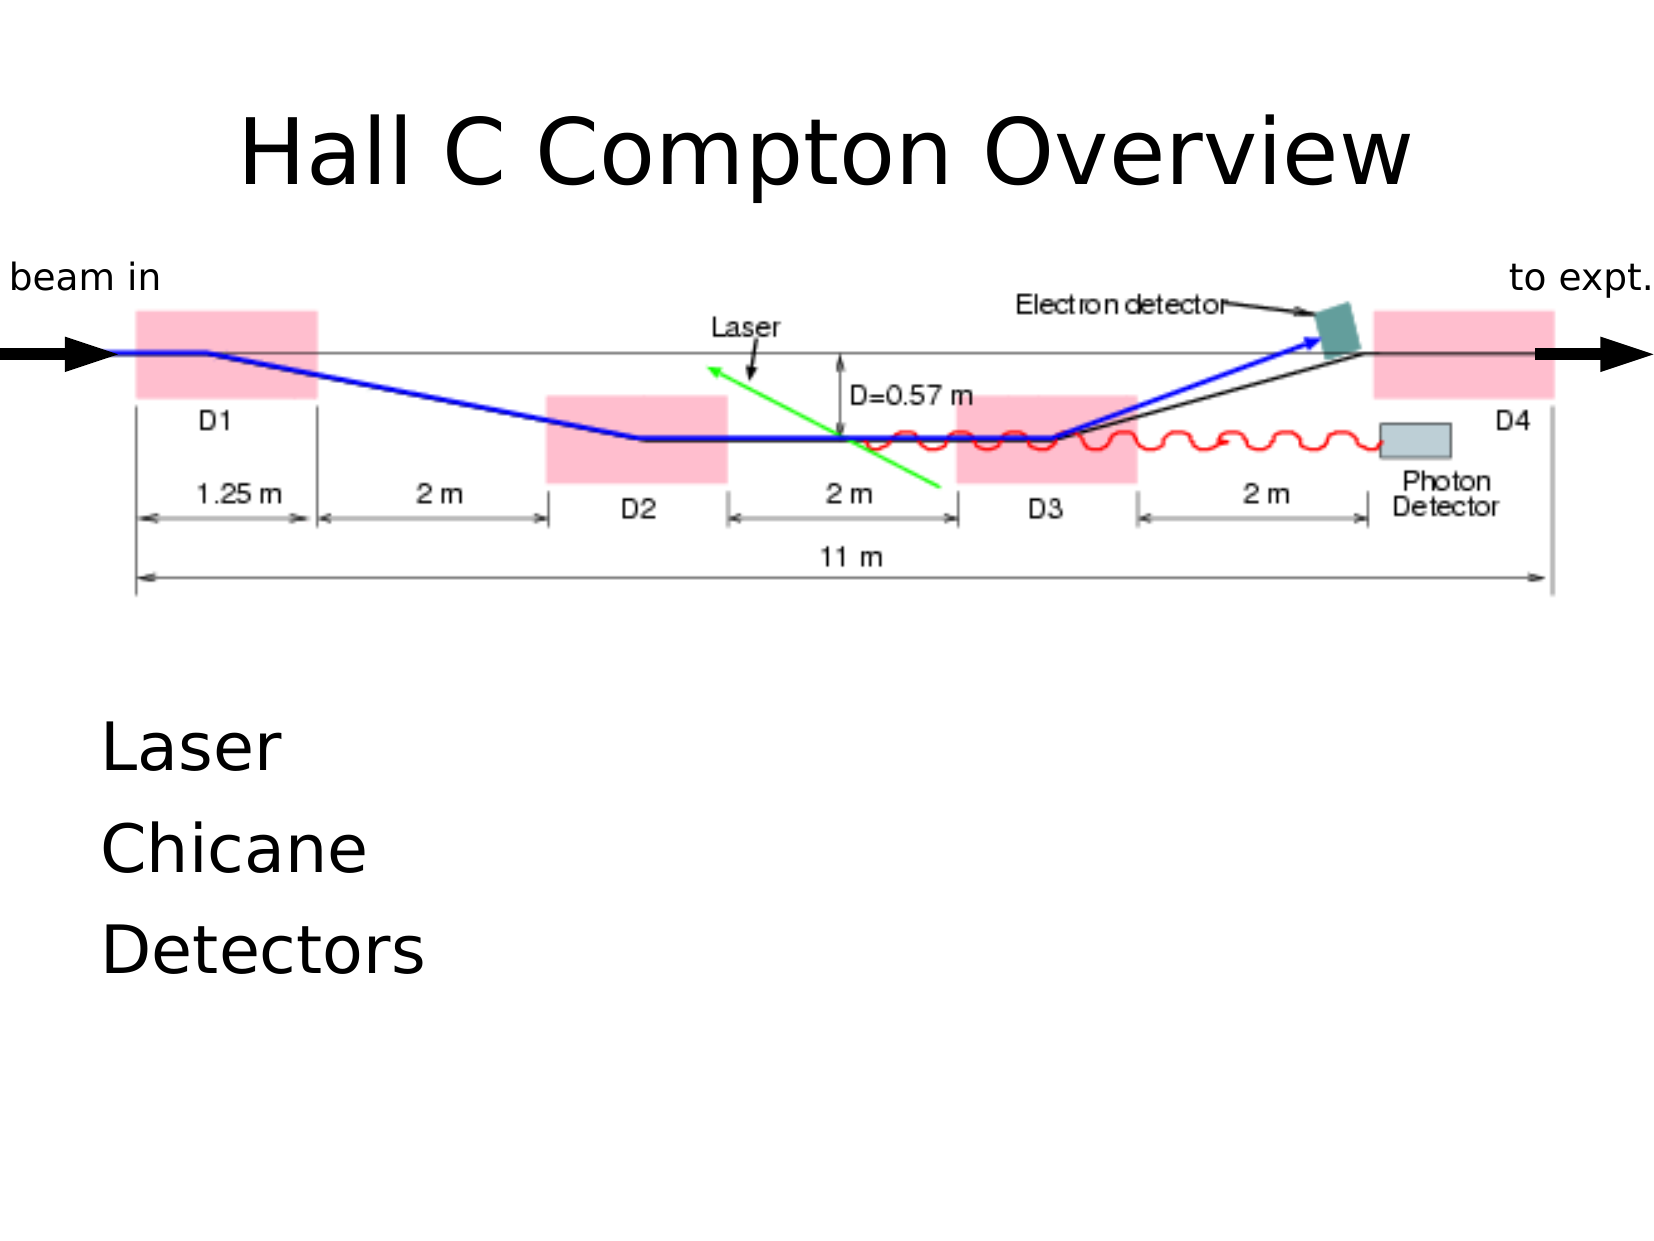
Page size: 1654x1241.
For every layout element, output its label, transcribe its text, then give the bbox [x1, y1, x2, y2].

text_box to expt. [1494, 247, 1654, 307]
picture [83, 287, 1571, 600]
title Hall C Compton Overview [82, 49, 1571, 257]
list Laser Chicane Detectors [82, 708, 1571, 1094]
text_box beam in [0, 247, 173, 307]
